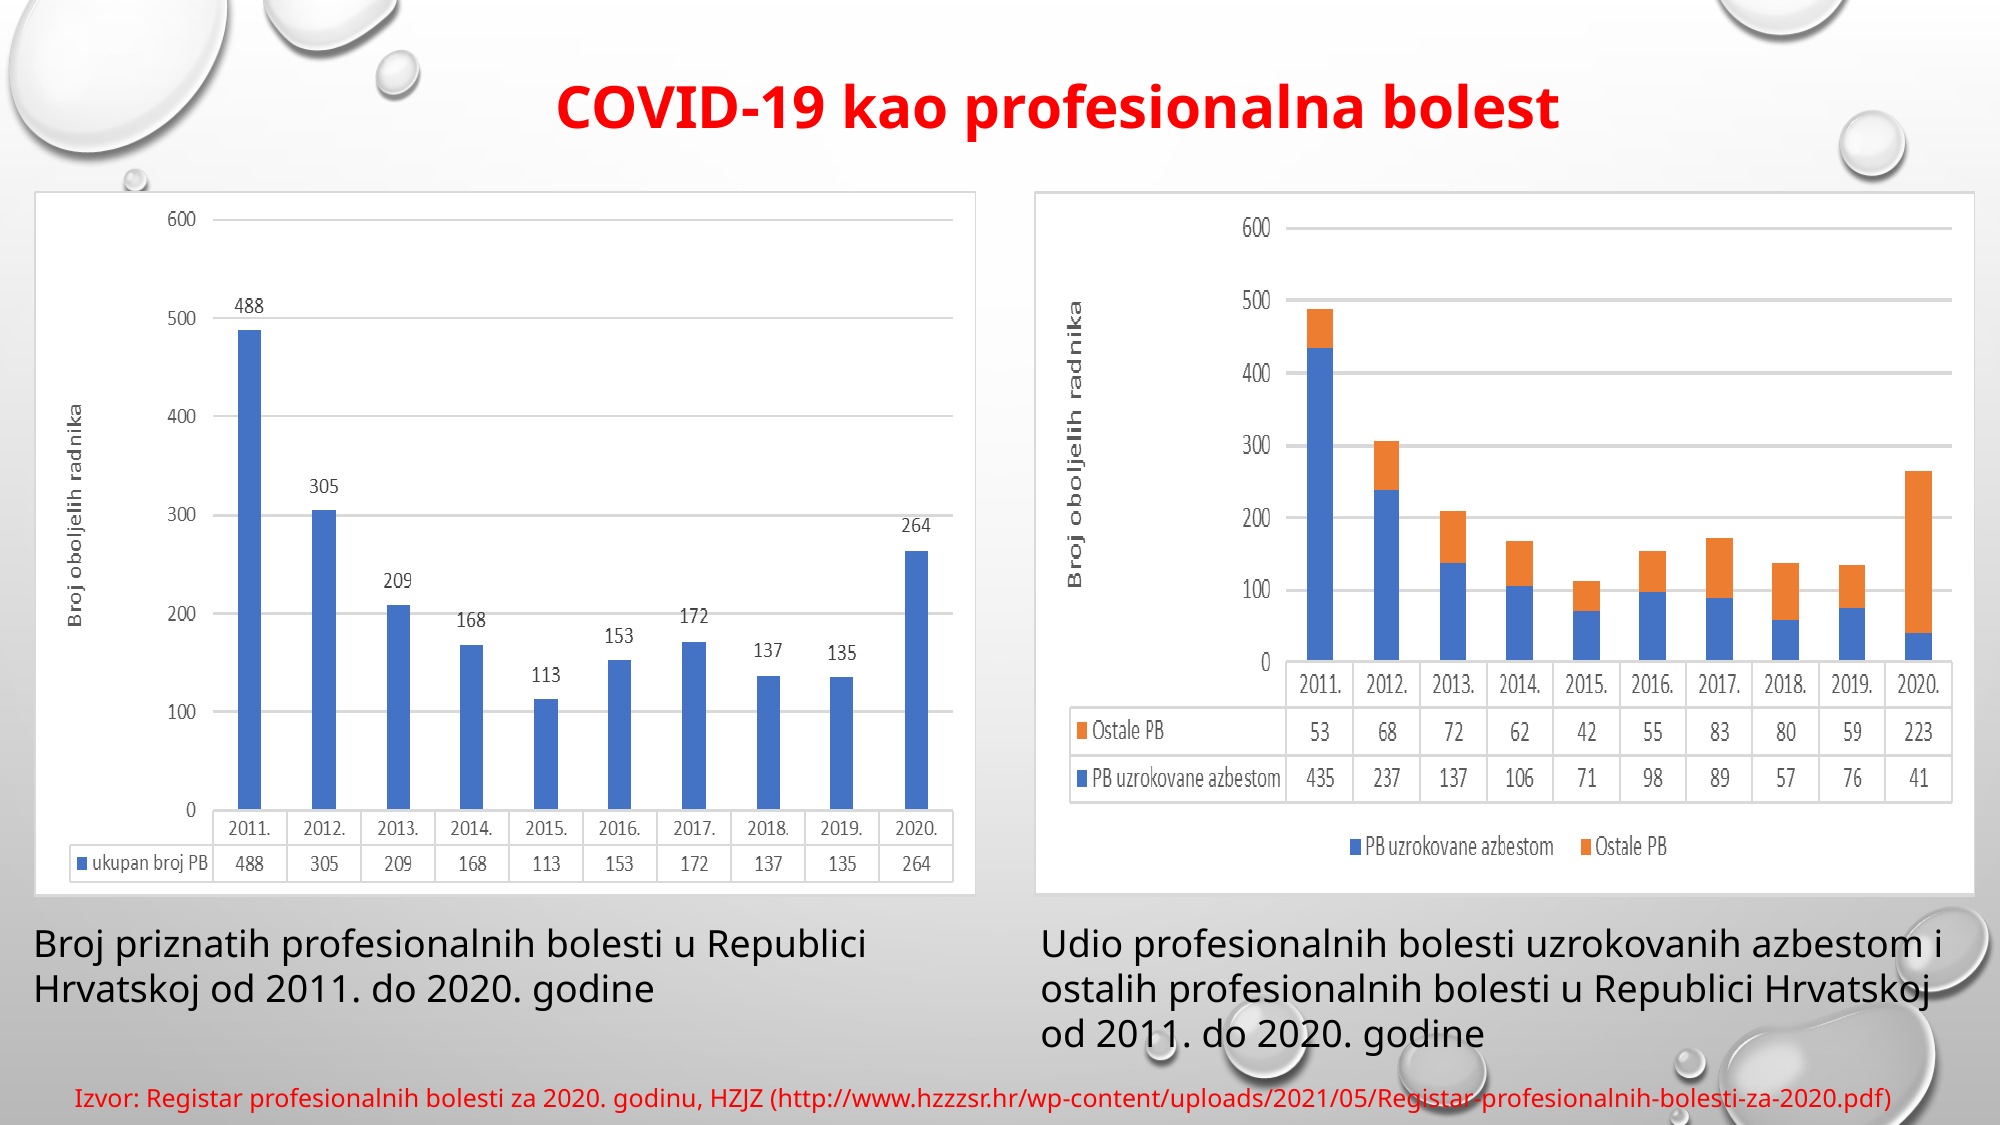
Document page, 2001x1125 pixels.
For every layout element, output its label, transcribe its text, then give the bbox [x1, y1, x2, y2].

picture [34, 191, 976, 897]
text_box COVID-19 kao profesionalna bolest [541, 63, 1576, 148]
picture [1034, 191, 1975, 897]
text_box Udio profesionalnih bolesti uzrokovanih azbestom i ostalih profesionalnih bolesti u Republici Hrvatskoj od 2011. do 2020. godine [1025, 913, 1975, 1063]
text_box Broj priznatih profesionalnih bolesti u Republici Hrvatskoj od 2011. do 2020. godine [18, 913, 992, 1018]
text_box Izvor: Registar profesionalnih bolesti za 2020. godinu, HZJZ (http://www.hzzzsr.hr/wp-content/uploads/2021/05/Registar-profesionalnih-bolesti-za-2020.pdf) [60, 1075, 2000, 1120]
